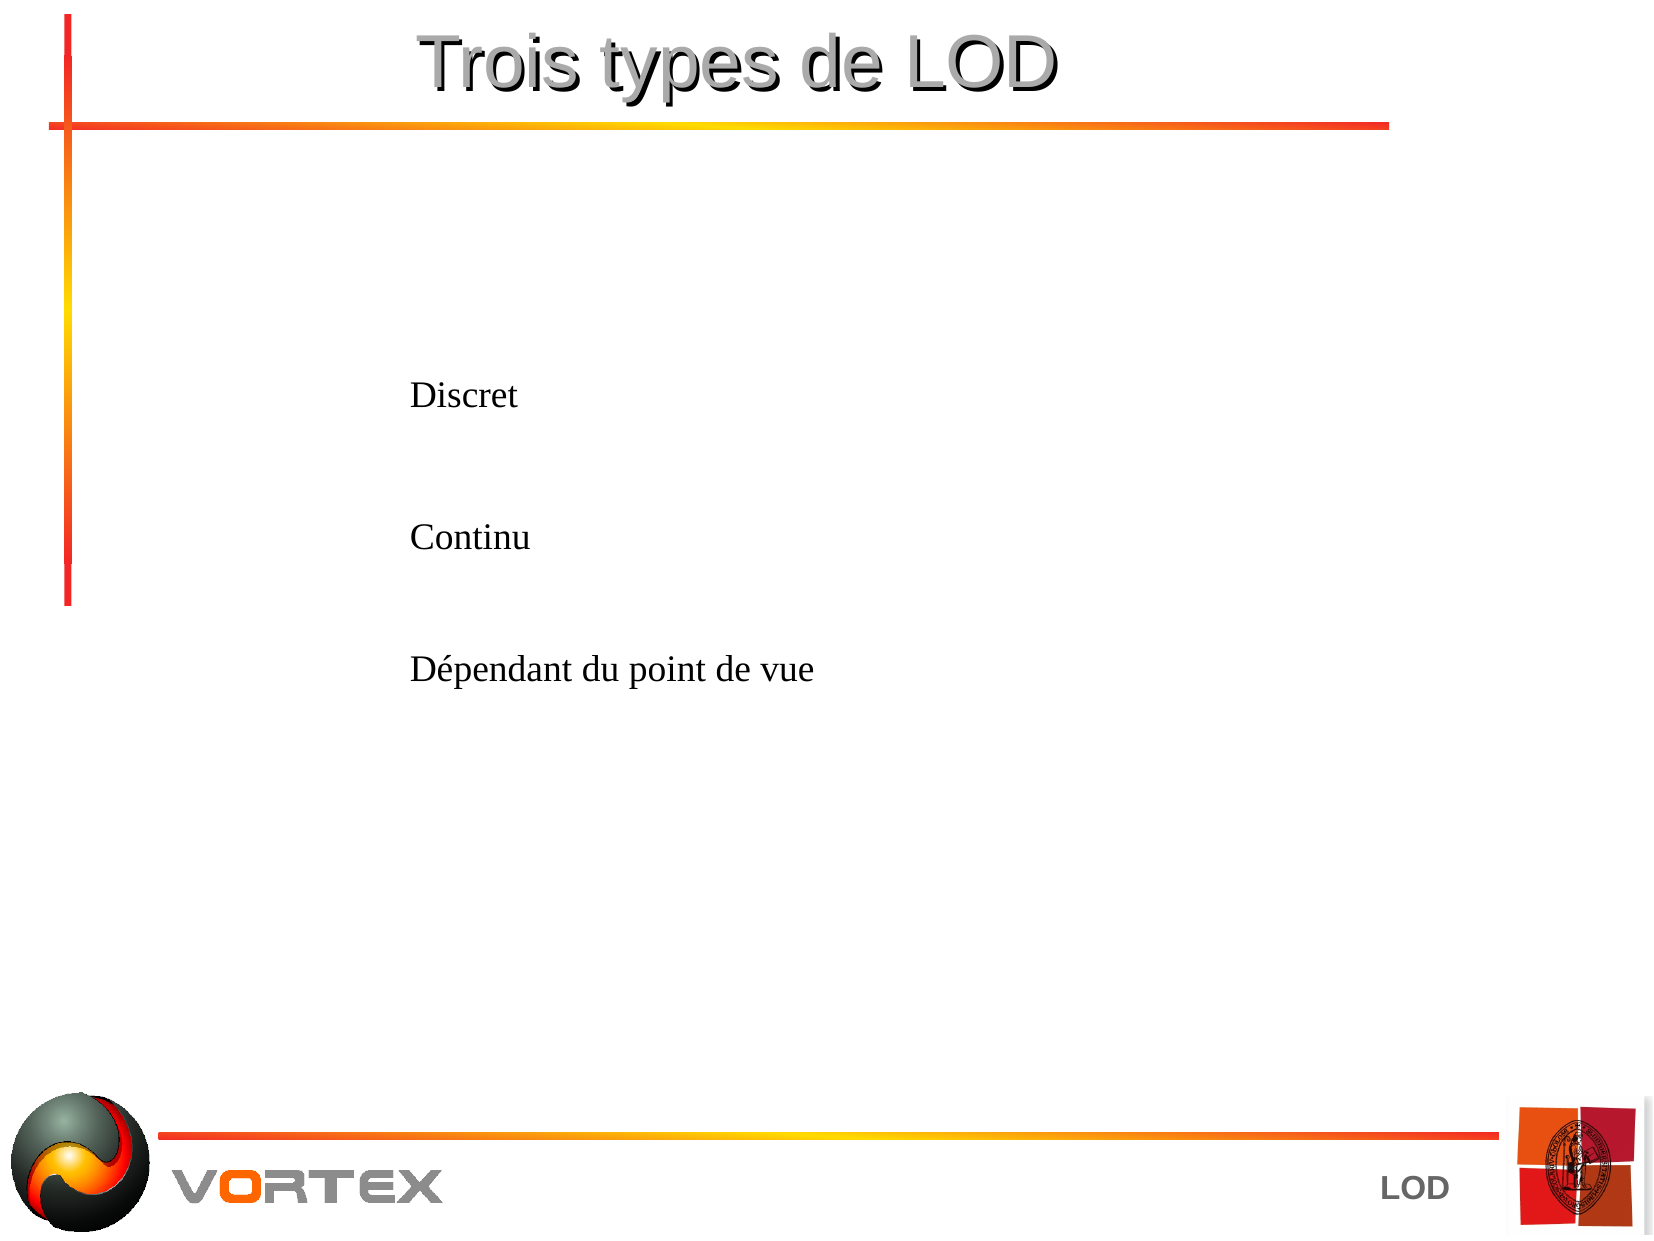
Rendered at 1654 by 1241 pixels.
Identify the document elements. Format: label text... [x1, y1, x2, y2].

picture [11, 1092, 443, 1232]
picture [1505, 1096, 1653, 1235]
title Trois types de LOD [82, 4, 1392, 120]
list Discret Continu Dépendant du point de vue [392, 160, 1530, 1103]
